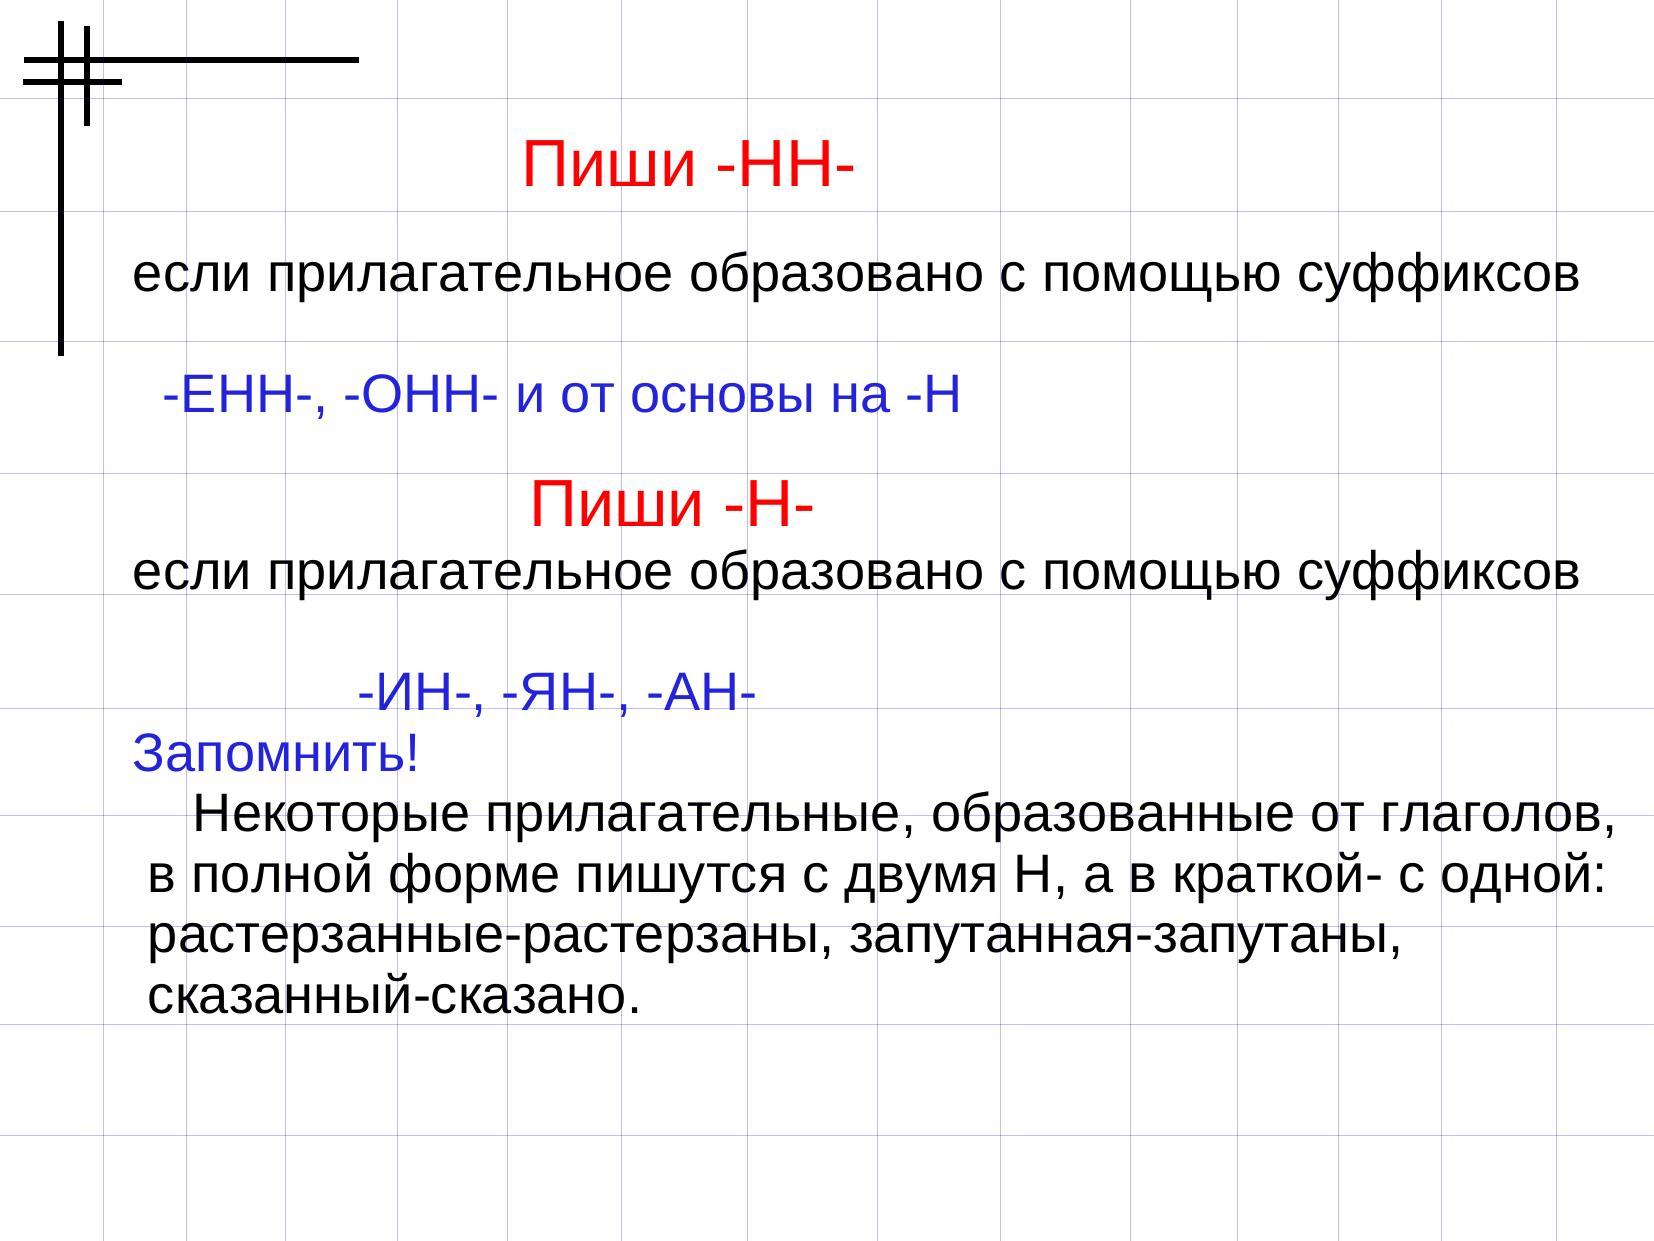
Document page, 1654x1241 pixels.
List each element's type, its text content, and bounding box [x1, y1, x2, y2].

text_box Пиши -НН- если прилагательное образовано с помощью суффиксов -ЕНН-, -ОНН- и от основы на -Н Пиши -Н- если прилагательное образовано с помощью суффиксов -ИН-, -ЯН-, -АН- Запомнить! Некоторые прилагательные, образованные от глаголов, в полной форме пишутся с двумя Н, а в краткой- с одной: растерзанные-растерзаны, запутанная-запутаны, сказанный-сказано. [118, 118, 1635, 1093]
